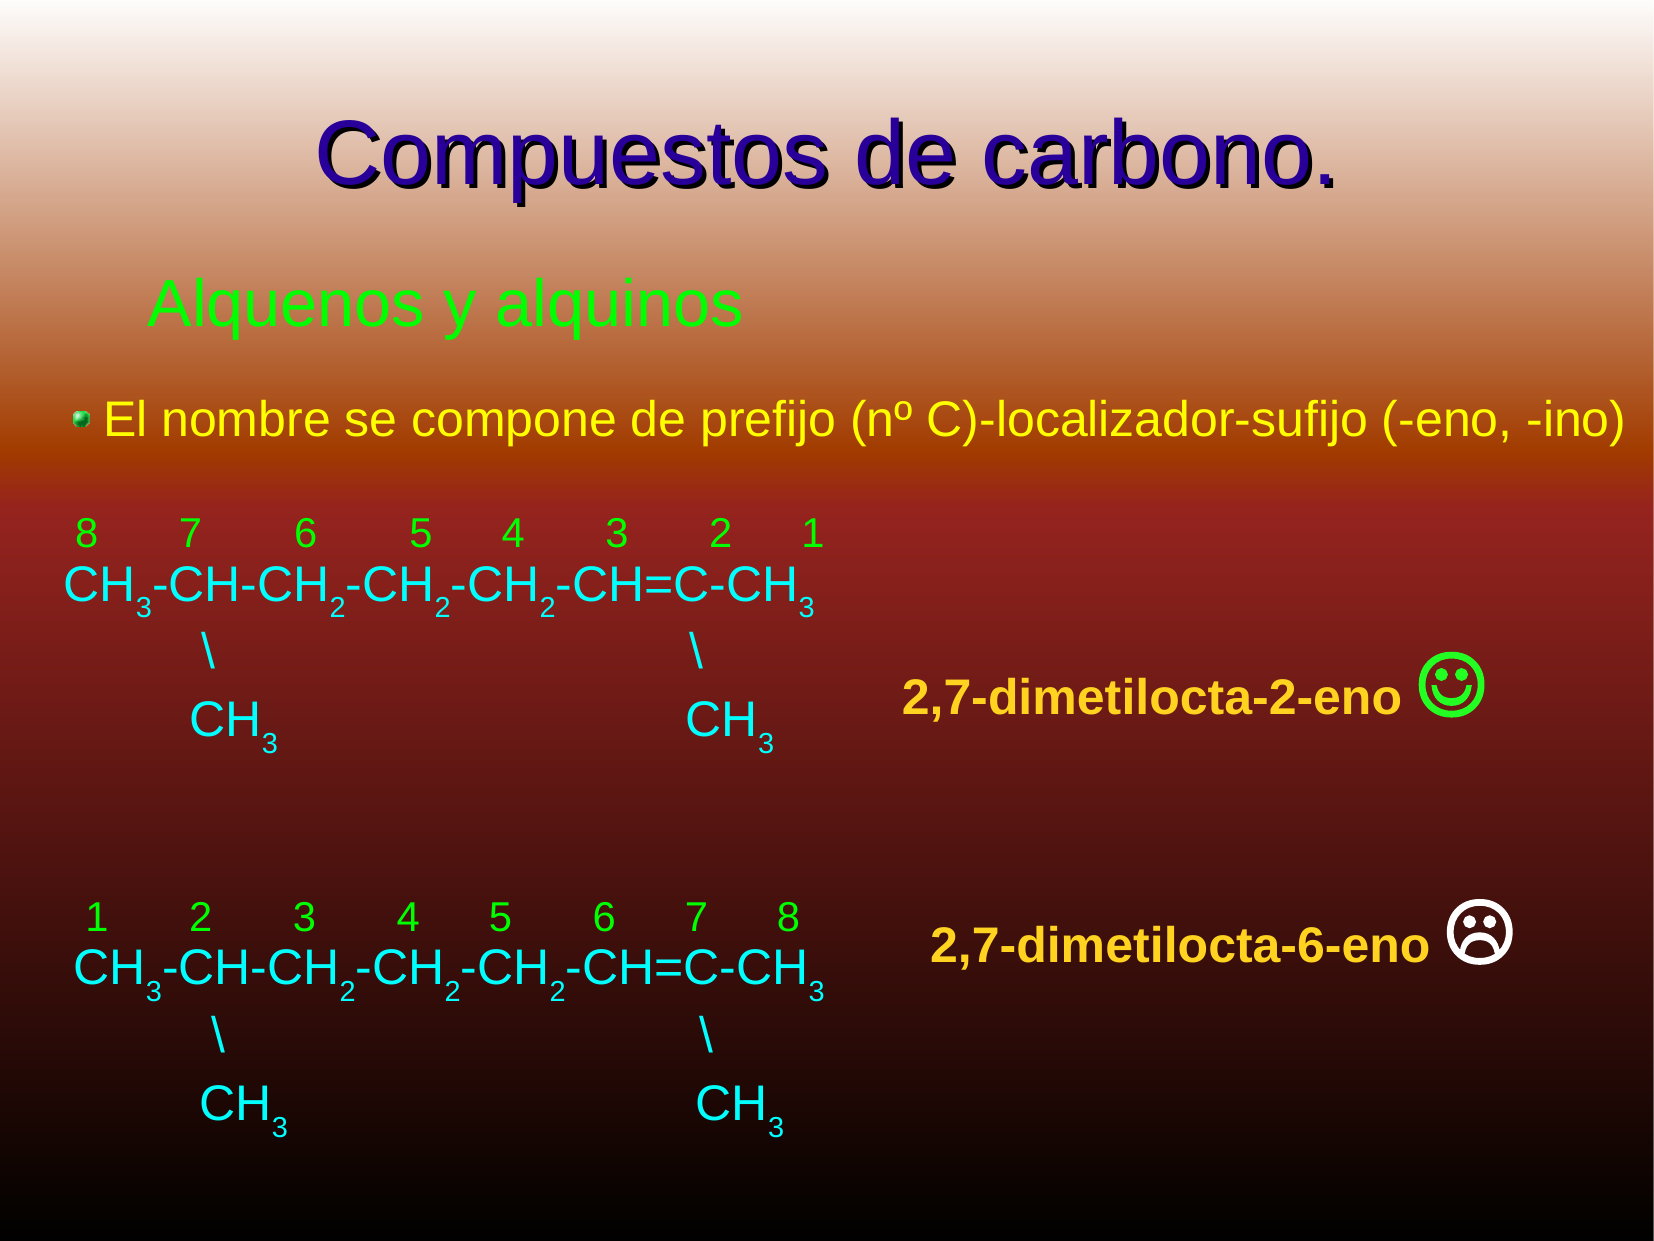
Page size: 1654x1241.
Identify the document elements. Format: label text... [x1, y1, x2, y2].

text_box El nombre se compone de prefijo (nº C)-localizador-sufijo (-eno, -ino) [59, 383, 1654, 455]
title Compuestos de carbono. [82, 49, 1571, 257]
list Alquenos y alquinos [76, 265, 886, 355]
text_box 1 2 3 4 5 6 7 8 CH3-CH-CH2-CH2-CH2-CH=C-CH3 \ \ CH3 CH3 [59, 885, 1251, 1151]
text_box 8 7 6 5 4 3 2 1 CH3-CH-CH2-CH2-CH2-CH=C-CH3 \ \ CH3 CH3 [49, 501, 1241, 767]
text_box 2,7-dimetilocta-2-eno  [887, 649, 1565, 757]
picture [0, 0, 1654, 1241]
text_box 2,7-dimetilocta-6-eno  [915, 896, 1594, 1004]
